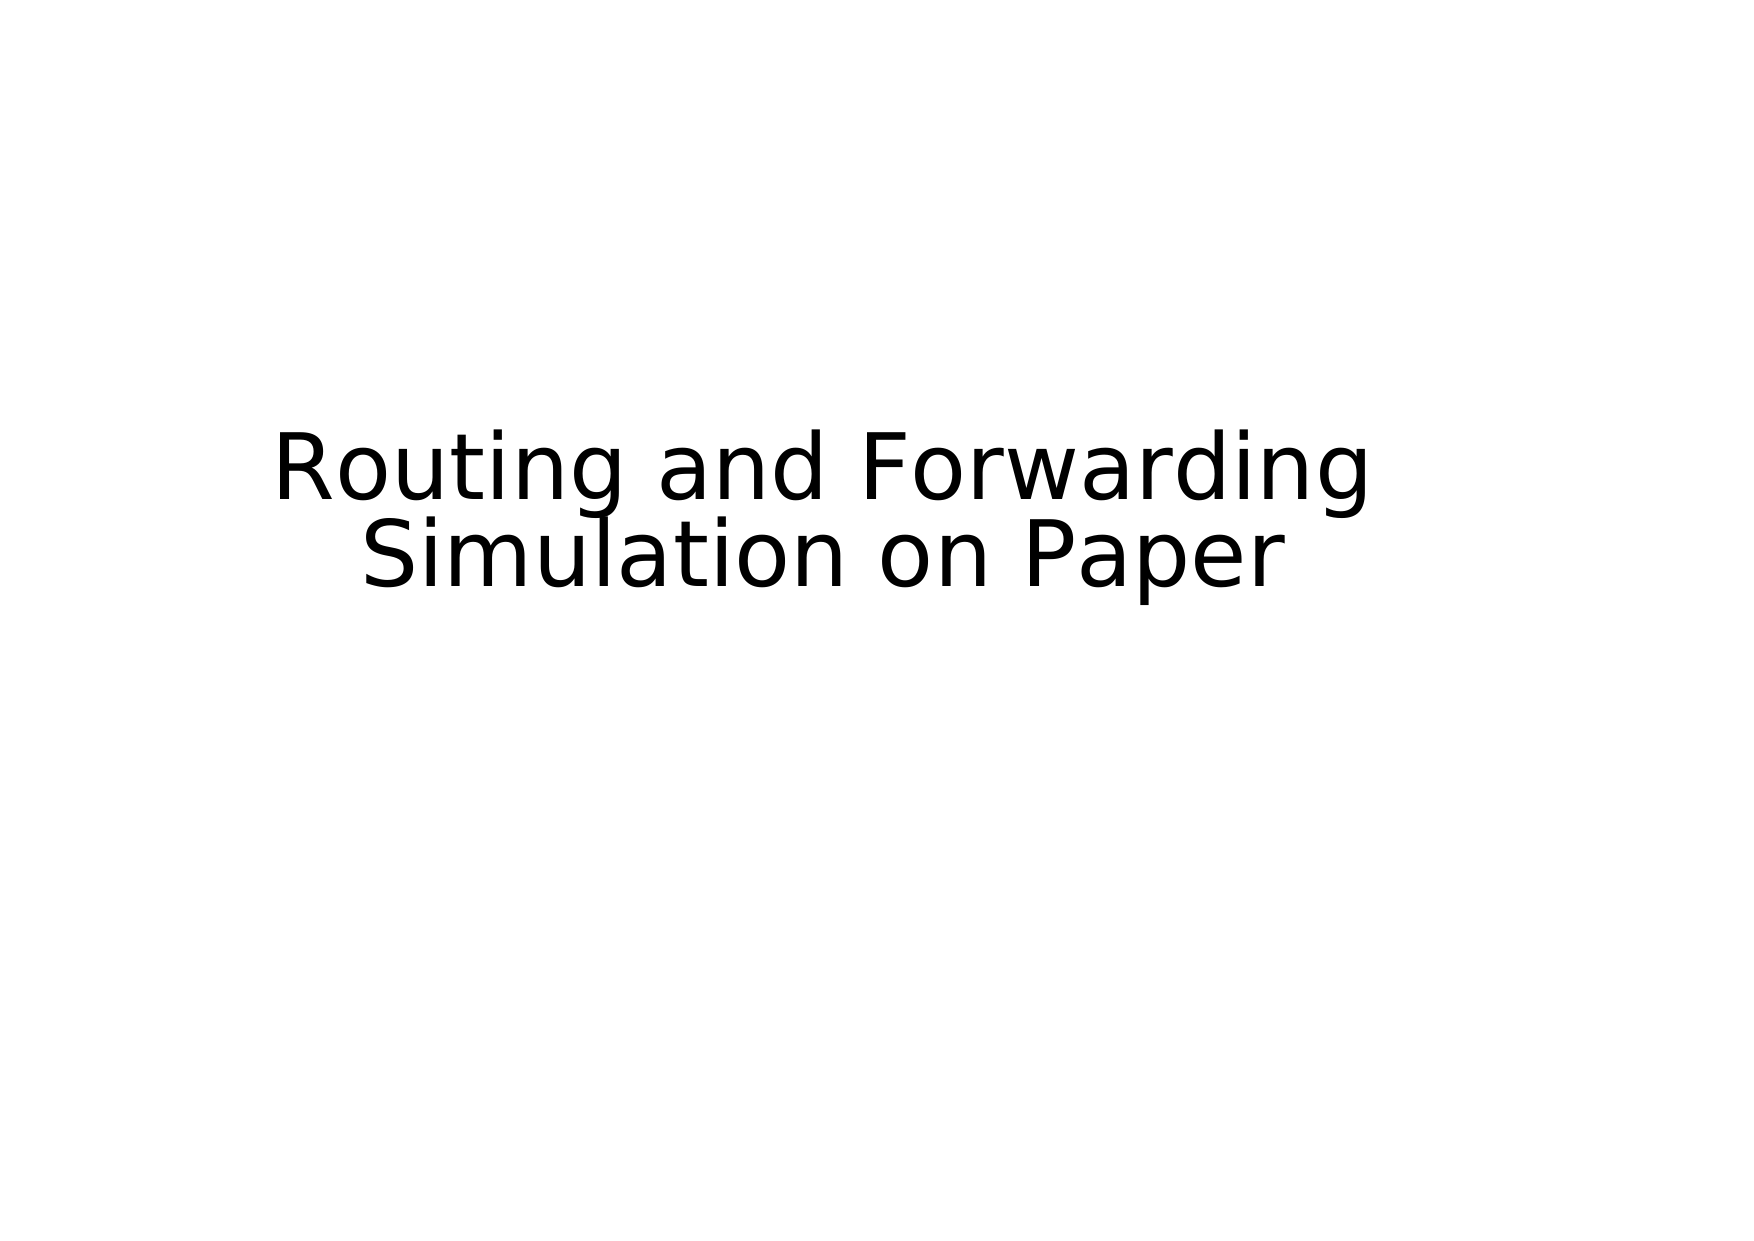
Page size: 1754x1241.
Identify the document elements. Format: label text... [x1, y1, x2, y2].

title Routing and Forwarding Simulation on Paper [120, 394, 1527, 640]
